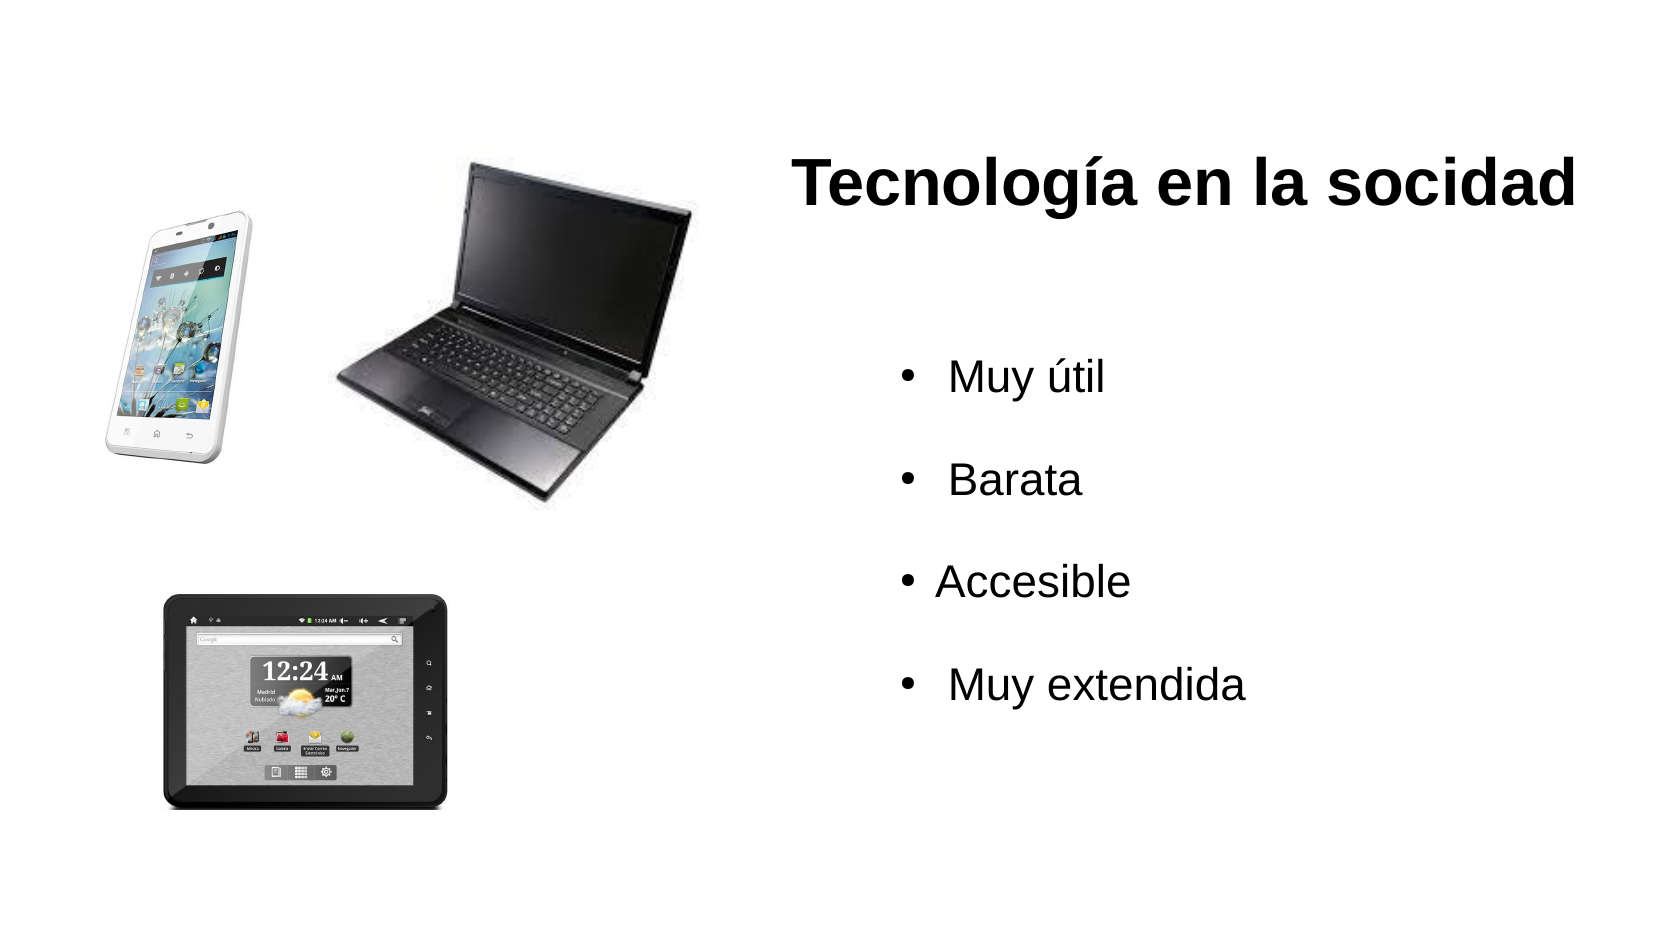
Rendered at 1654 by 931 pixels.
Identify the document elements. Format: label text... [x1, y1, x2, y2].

title Tecnología en la socidad [735, 105, 1636, 261]
text_box Muy útil Barata Accesible Muy extendida [885, 343, 1306, 769]
text_box [300, 143, 736, 510]
text_box [103, 210, 255, 466]
text_box [158, 590, 451, 811]
